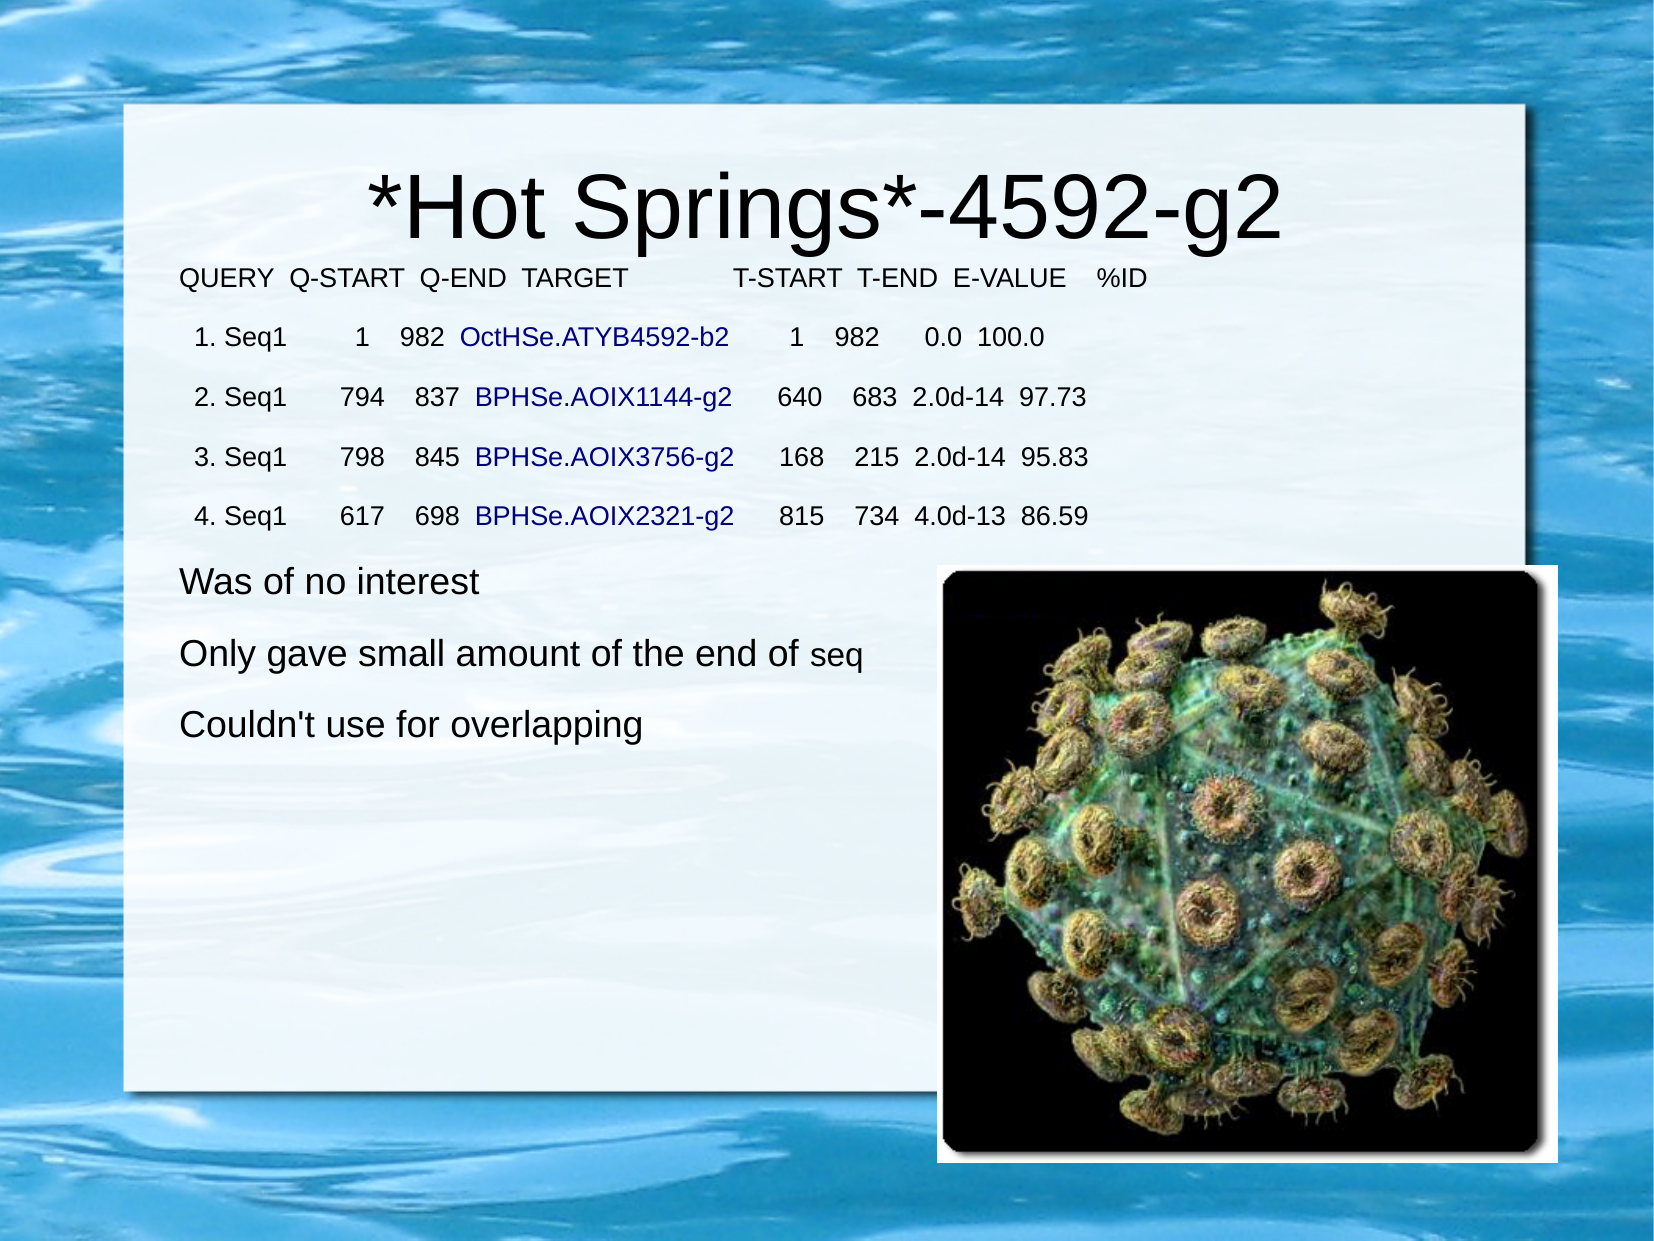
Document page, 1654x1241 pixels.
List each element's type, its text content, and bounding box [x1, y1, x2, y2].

list QUERY Q-START Q-END TARGET T-START T-END E-VALUE %ID 1. Seq1 1 982 OctHSe.ATYB4592-b2 1 982 0.0 100.0 2. Seq1 794 837 BPHSe.AOIX1144-g2 640 683 2.0d-14 97.73 3. Seq1 798 845 BPHSe.AOIX3756-g2 168 215 2.0d-14 95.83 4. Seq1 617 698 BPHSe.AOIX2321-g2 815 734 4.0d-13 86.59 Was of no interest Only gave small amount of the end of seq Couldn't use for overlapping [179, 262, 1501, 1088]
title *Hot Springs*-4592-g2 [147, 118, 1506, 296]
picture [0, 0, 1654, 1241]
